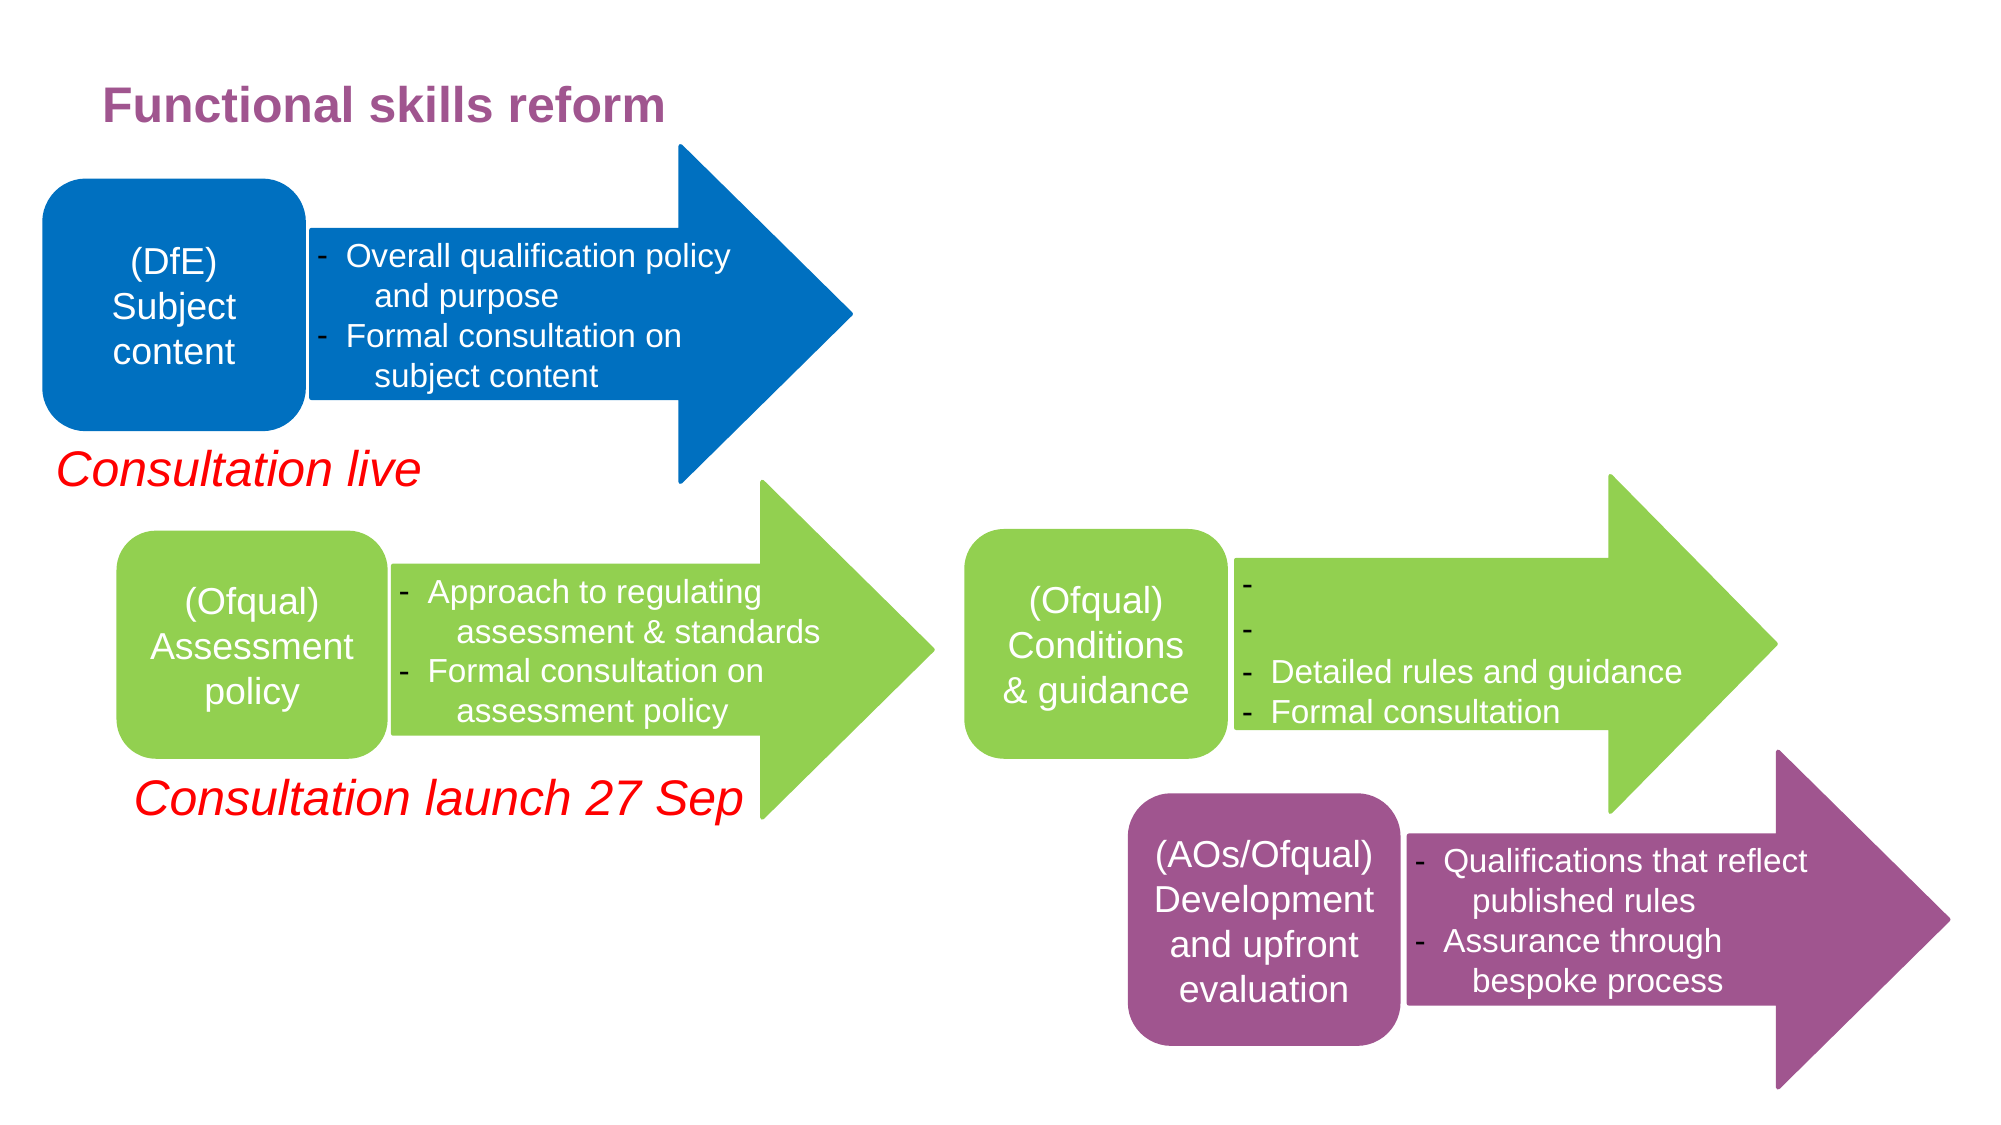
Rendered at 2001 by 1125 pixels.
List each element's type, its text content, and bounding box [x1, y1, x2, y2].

text_box Consultation live [40, 429, 442, 505]
text_box Approach to regulating assessment & standards Formal consultation on assessment policy [393, 481, 933, 812]
title Functional skills reform [102, 66, 1491, 161]
text_box (AOs/Ofqual) Development and upfront evaluation [1129, 795, 1399, 1044]
text_box (Ofqual) Conditions & guidance [966, 531, 1226, 757]
text_box Qualifications that reflect published rules Assurance through bespoke process [1408, 751, 1949, 1088]
text_box Detailed rules and guidance Formal consultation [1236, 476, 1776, 812]
text_box (DfE) Subject content [44, 180, 304, 429]
text_box Overall qualification policy and purpose Formal consultation on subject content [311, 146, 851, 482]
text_box (Ofqual) Assessment policy [118, 532, 386, 757]
text_box Consultation launch 27 Sep [118, 757, 768, 834]
